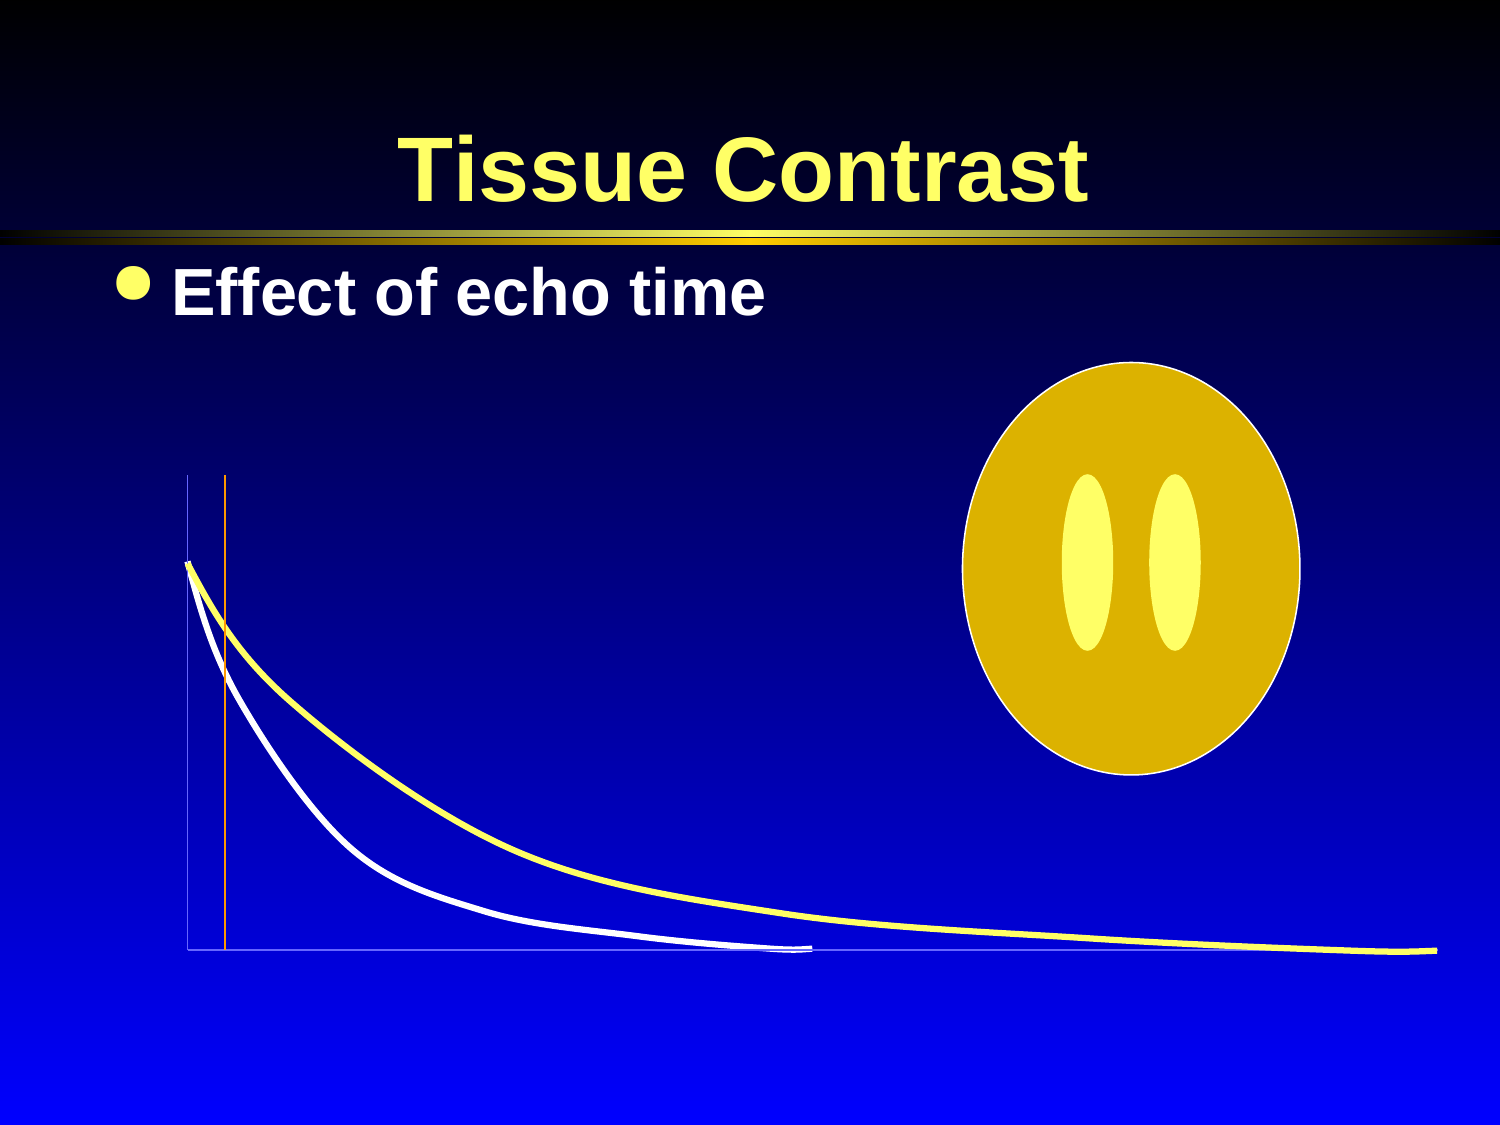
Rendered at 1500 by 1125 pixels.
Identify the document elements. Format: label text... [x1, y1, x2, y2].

list Effect of echo time [99, 260, 1388, 372]
title Tissue Contrast [99, 37, 1388, 225]
text_box [962, 362, 1300, 775]
